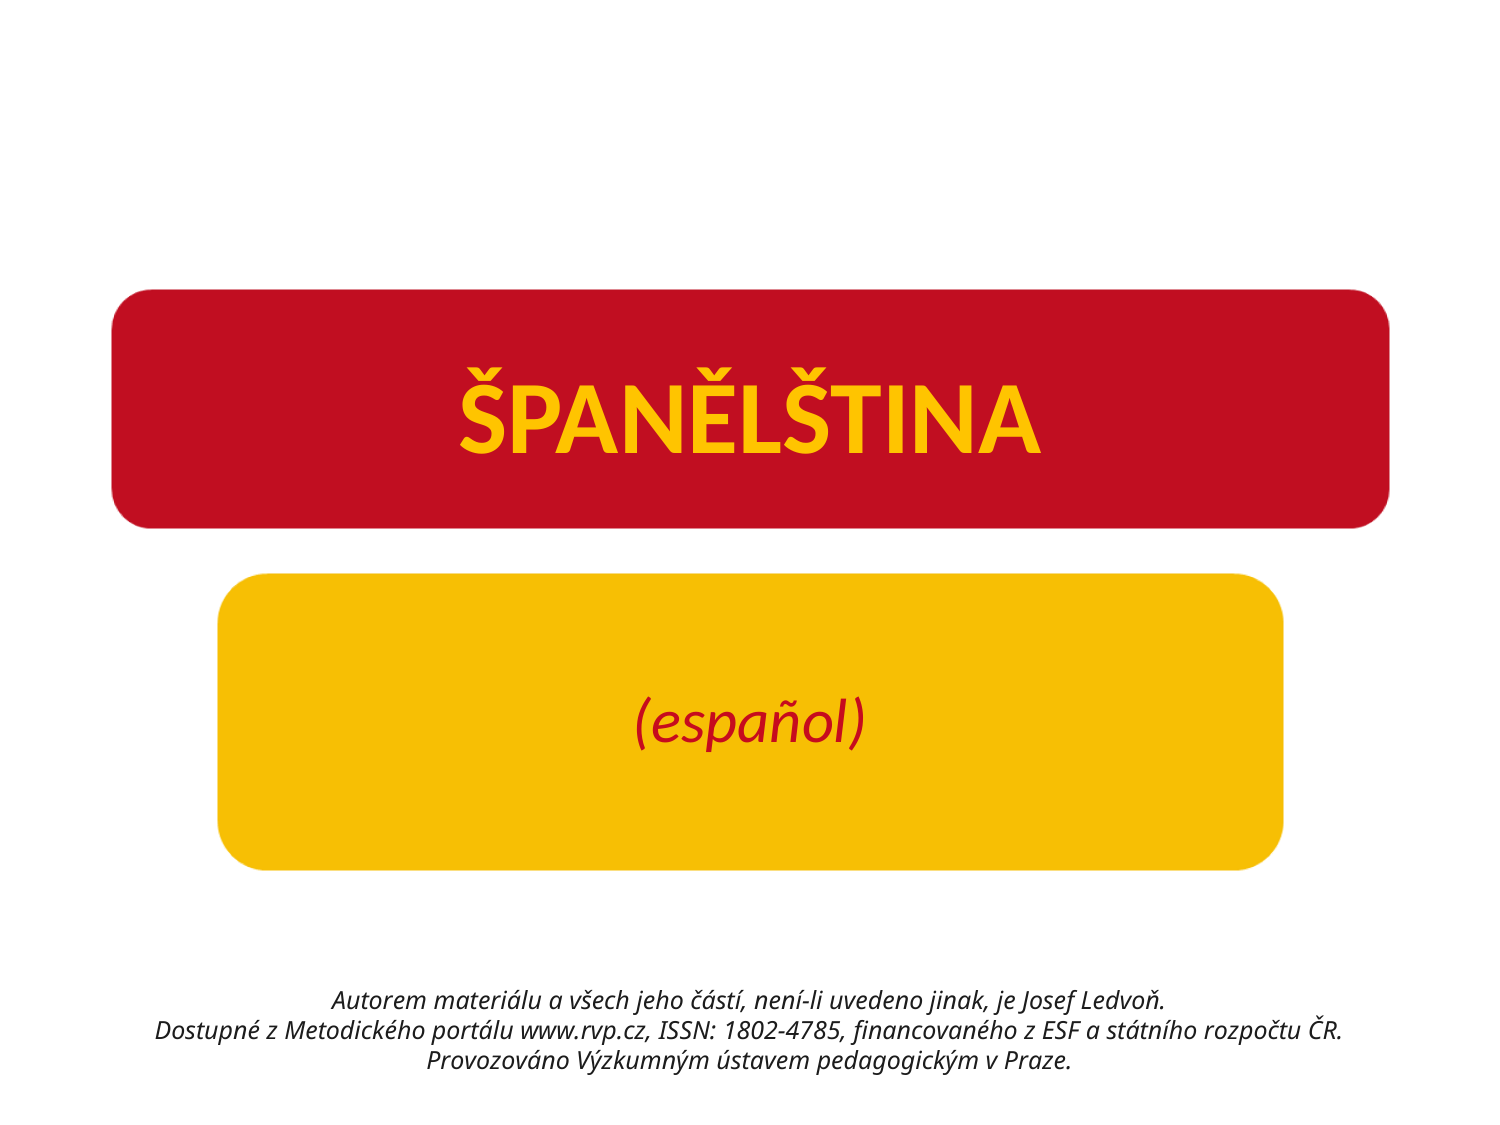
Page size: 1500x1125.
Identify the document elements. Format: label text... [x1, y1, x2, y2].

picture [215, 571, 1285, 872]
text_box Autorem materiálu a všech jeho částí, není-li uvedeno jinak, je Josef Ledvoň. Dostupné z Metodického portálu www.rvp.cz, ISSN: 1802-4785, financovaného z ESF a státního rozpočtu ČR. Provozováno Výzkumným ústavem pedagogickým v Praze. [0, 987, 1500, 1072]
title ŠPANĚLŠTINA [112, 290, 1388, 533]
text_box (español) [225, 582, 1276, 870]
picture [109, 287, 1391, 530]
